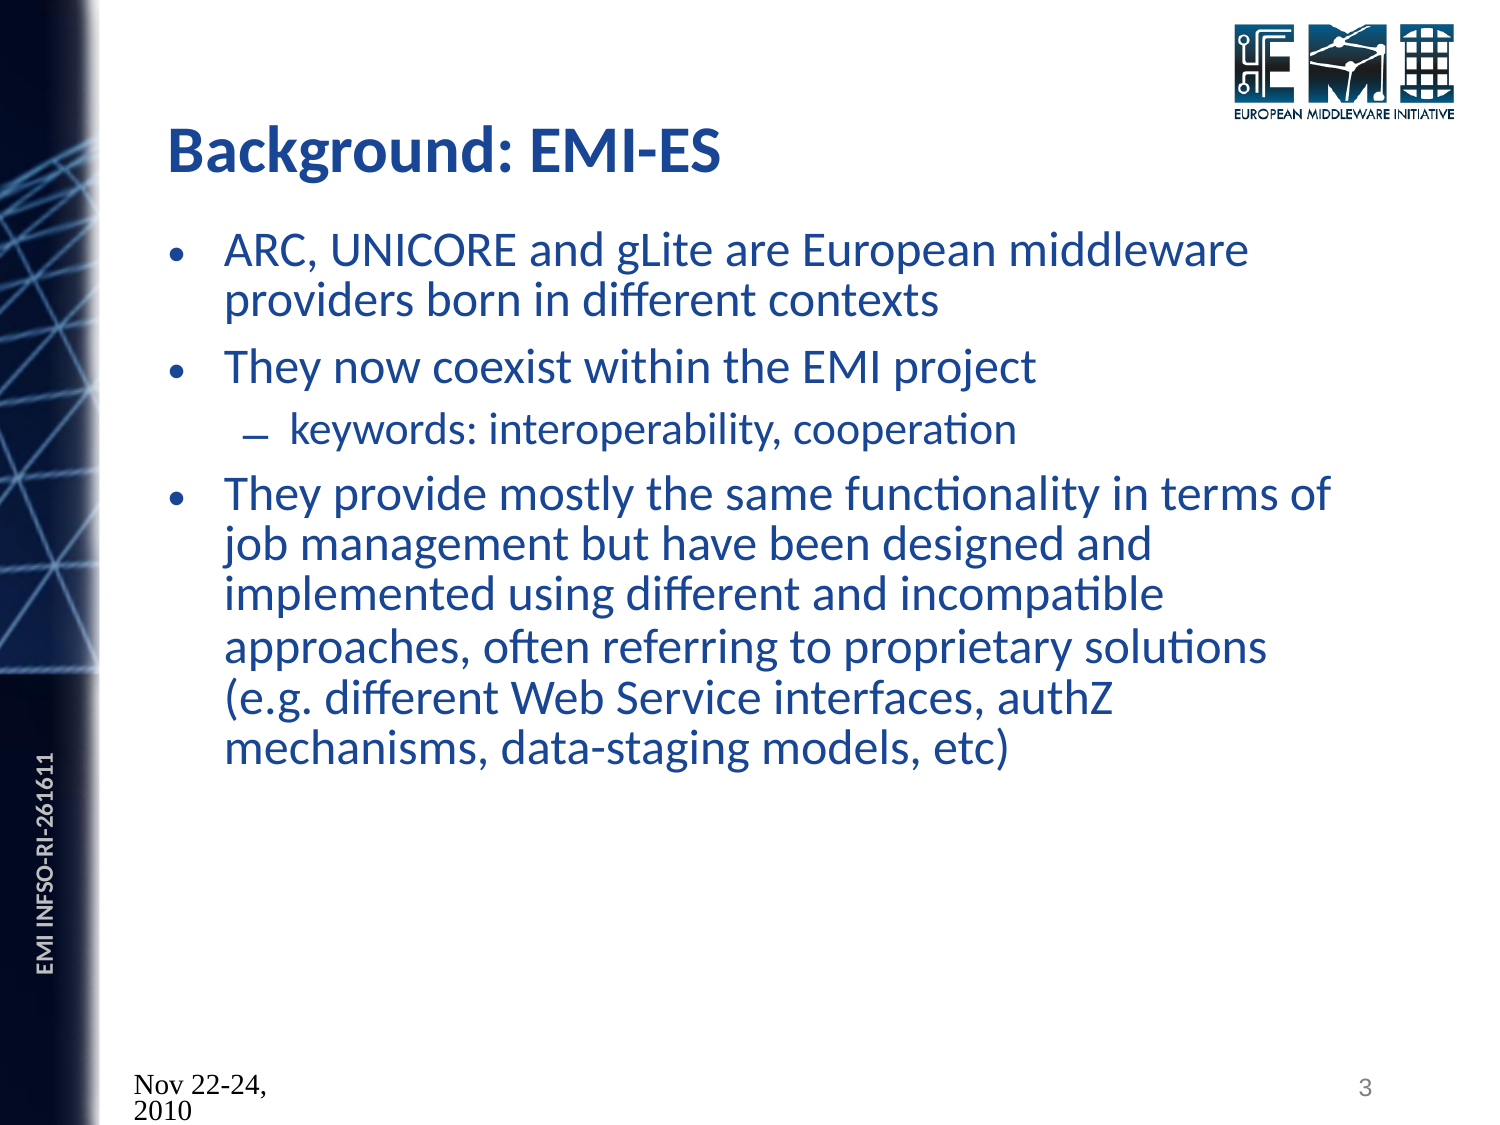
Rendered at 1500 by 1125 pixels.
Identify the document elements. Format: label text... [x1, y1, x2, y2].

text_box Background: EMI-ES [153, 115, 1200, 212]
picture [1185, 8, 1500, 140]
picture [0, 0, 111, 1125]
list ARC, UNICORE and gLite are European middleware providers born in different contexts They now coexist within the EMI project keywords: interoperability, cooperation They provide mostly the same functionality in terms of job management but have been designed and implemented using different and incompatible approaches, often referring to proprietary solutions (e.g. different Web Service interfaces, authZ mechanisms, data-staging models, etc) [153, 221, 1381, 1053]
text_box <number> [1343, 1063, 1426, 1123]
